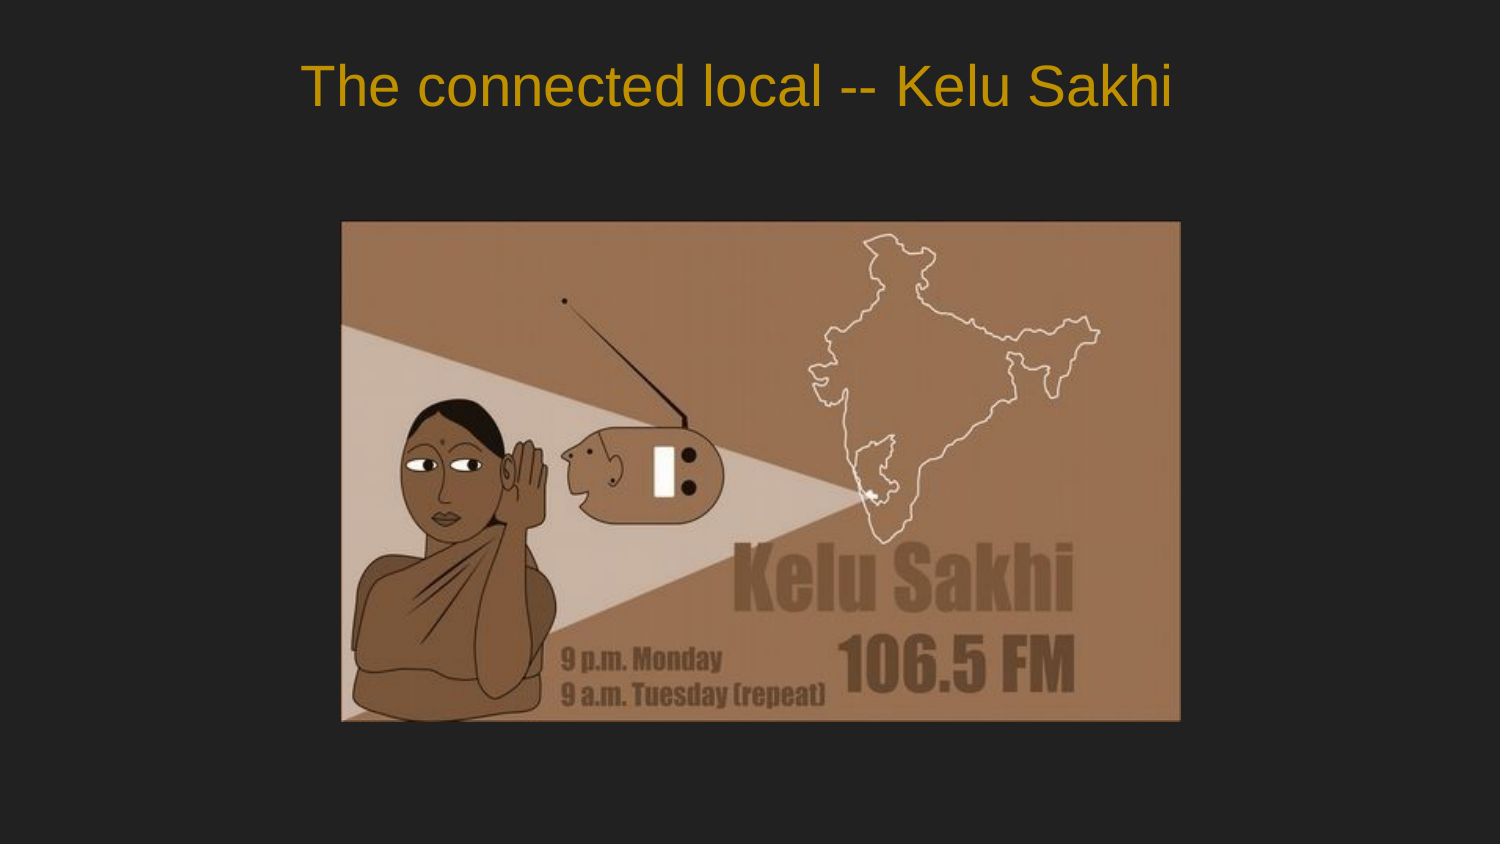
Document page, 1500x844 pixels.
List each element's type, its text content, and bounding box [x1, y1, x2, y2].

picture [340, 220, 1181, 722]
title The connected local -- Kelu Sakhi [38, 33, 1437, 128]
